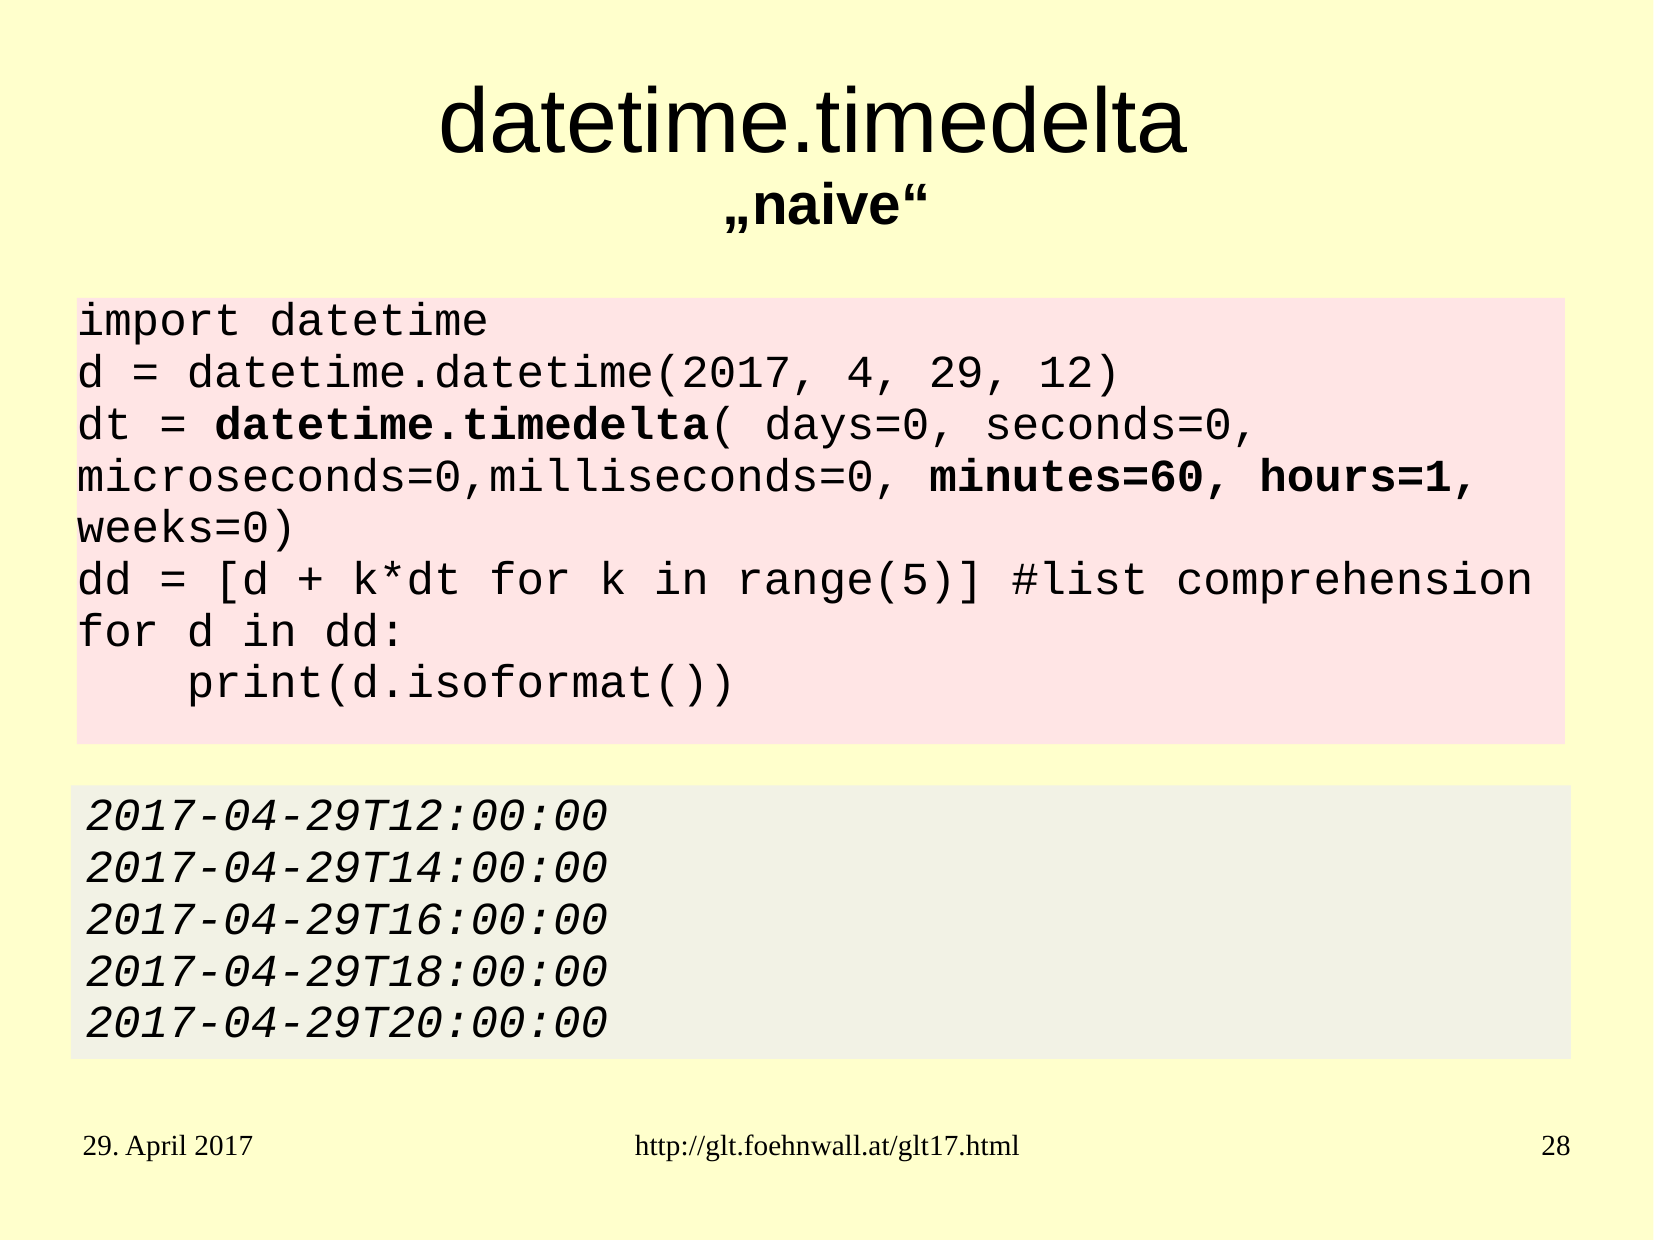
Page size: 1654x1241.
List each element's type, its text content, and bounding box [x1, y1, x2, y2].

list import datetime d = datetime.datetime(2017, 4, 29, 12) dt = datetime.timedelta( days=0, seconds=0, microseconds=0,milliseconds=0, minutes=60, hours=1, weeks=0) dd = [d + k*dt for k in range(5)] #list comprehension for d in dd: print(d.isoformat()) [76, 297, 1565, 745]
title datetime.timedelta „naive“ [82, 49, 1571, 257]
text_box 2017-04-29T12:00:00 2017-04-29T14:00:00 2017-04-29T16:00:00 2017-04-29T18:00:00 2017-04-29T20:00:00 [70, 785, 1571, 1059]
